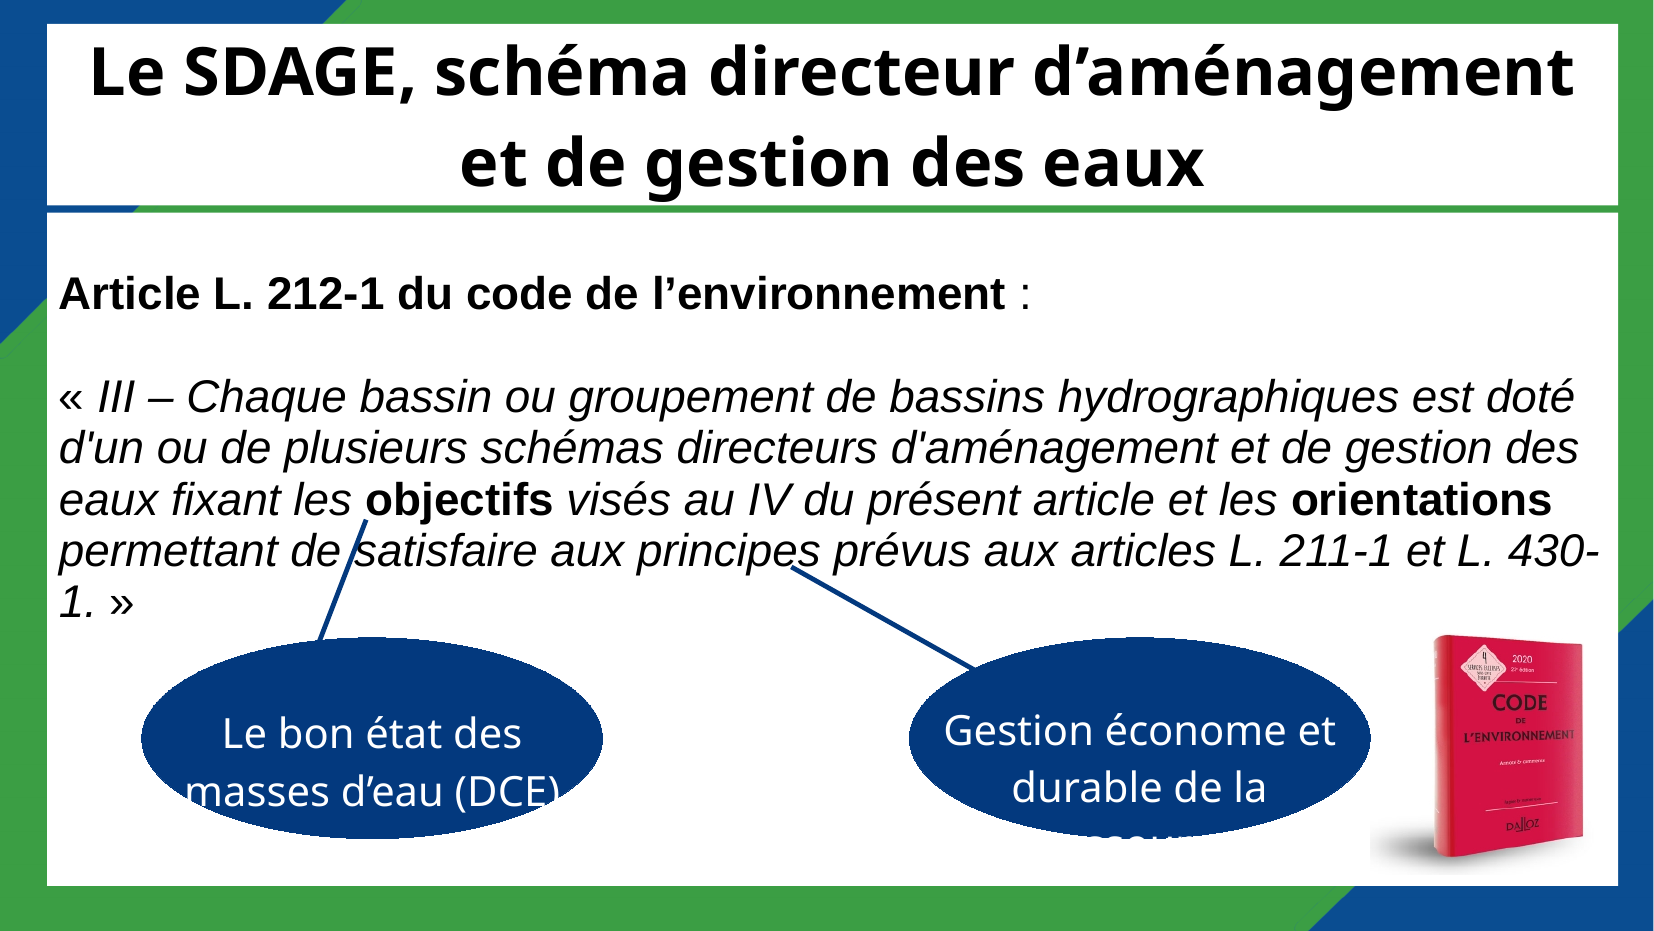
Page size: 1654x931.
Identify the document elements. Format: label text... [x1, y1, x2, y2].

text_box [475, 796, 490, 803]
text_box [934, 637, 1346, 693]
text_box [1044, 792, 1055, 799]
title Article L. 212-1 du code de l’environnement : « III – Chaque bassin ou groupement de bassins hydrographiques est doté d'un ou de plusieurs schémas directeurs d'aménagement et de gestion des eaux fixant les objectifs visés au IV du présent article et les orientations permettant de satisfaire aux principes prévus aux articles L. 211-1 et L. 430-1. » [47, 212, 1619, 886]
text_box [1250, 792, 1260, 799]
text_box Gestion économe et durable de la ressource [909, 693, 1371, 792]
text_box [1017, 792, 1029, 799]
text_box [532, 796, 554, 805]
text_box [425, 796, 436, 803]
text_box [945, 792, 1335, 839]
text_box [1085, 792, 1095, 799]
text_box [1109, 792, 1121, 799]
text_box Le bon état des masses d’eau (DCE) [141, 696, 603, 796]
text_box [191, 796, 542, 839]
picture [0, 0, 1654, 931]
text_box [229, 796, 239, 803]
title Le SDAGE, schéma directeur d’aménagement et de gestion des eaux [47, 37, 1619, 193]
text_box [400, 796, 410, 803]
text_box [1179, 792, 1191, 799]
text_box [346, 796, 358, 803]
text_box [163, 637, 582, 696]
